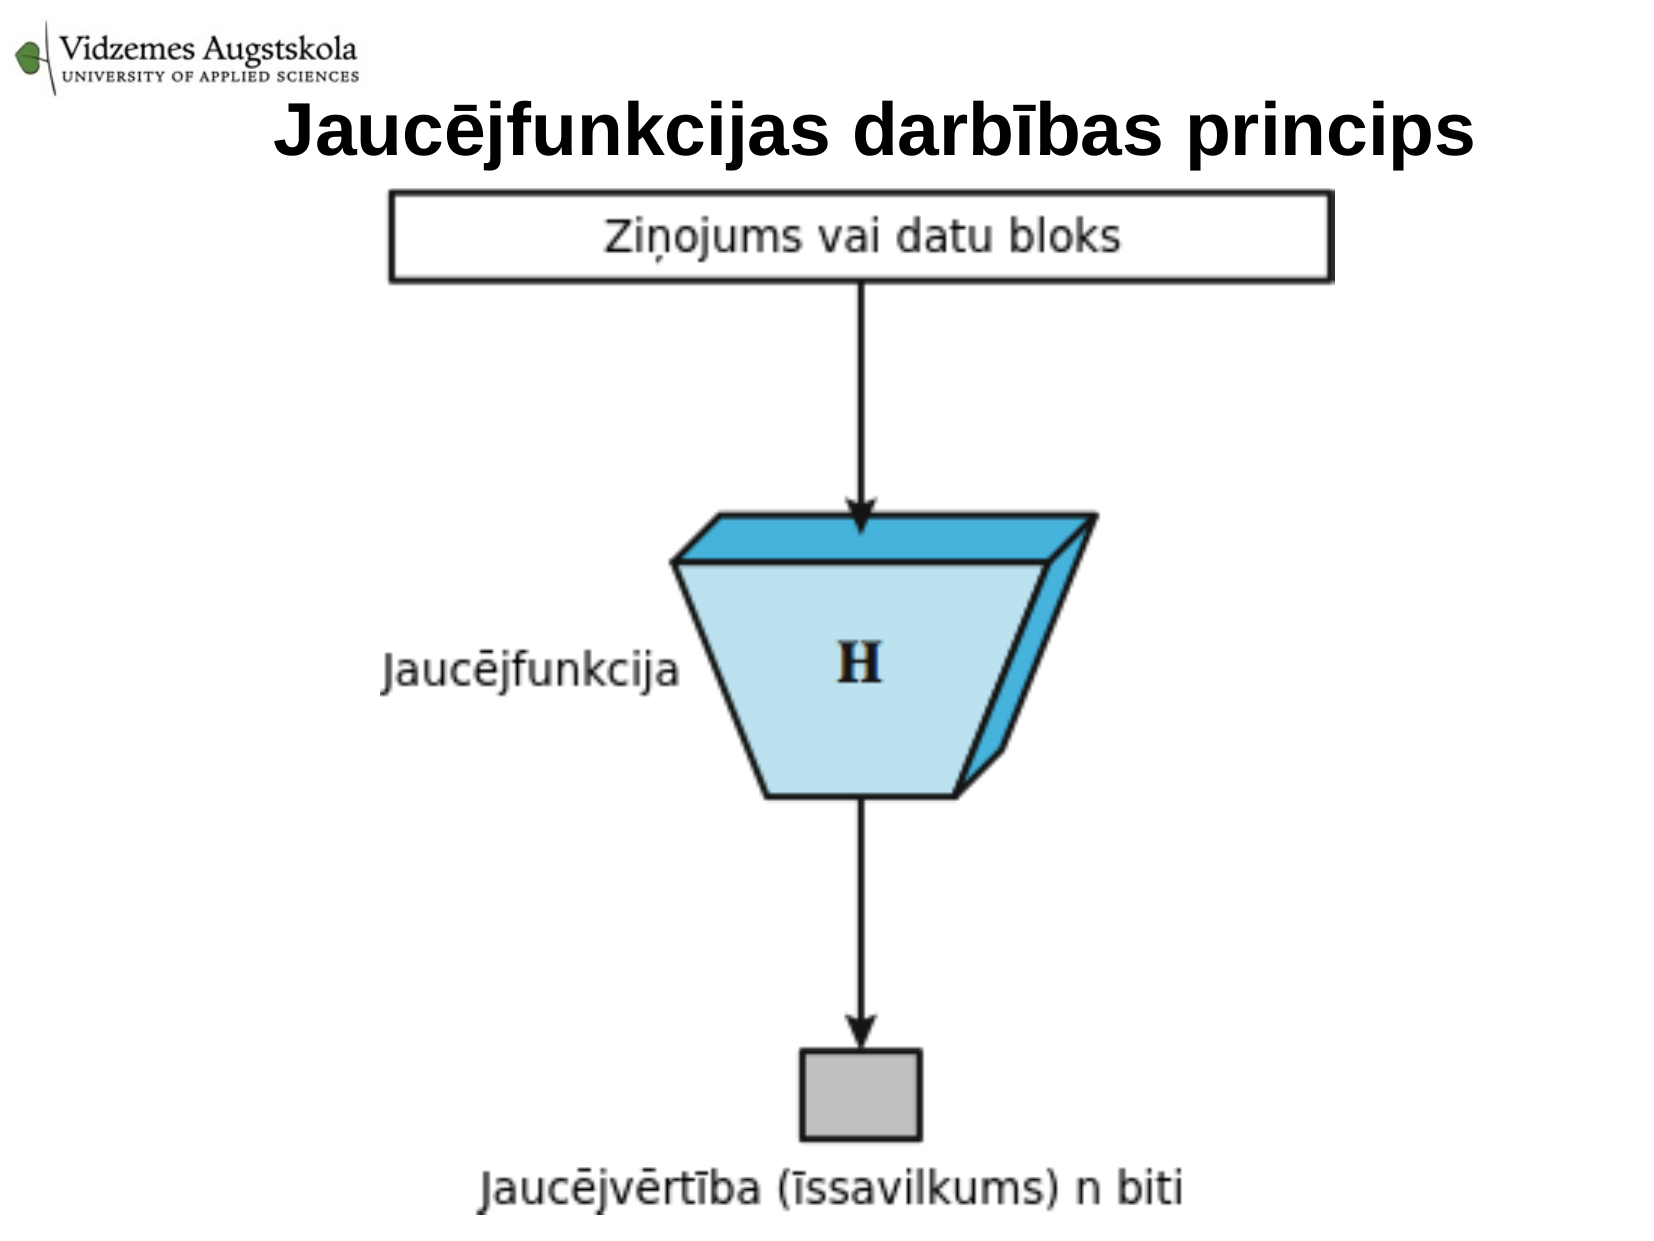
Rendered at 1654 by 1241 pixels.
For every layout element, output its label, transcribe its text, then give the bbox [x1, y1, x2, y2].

title Jaucējfunkcijas darbības princips [118, 90, 1607, 175]
picture [380, 188, 1335, 1215]
picture [5, 2, 368, 113]
